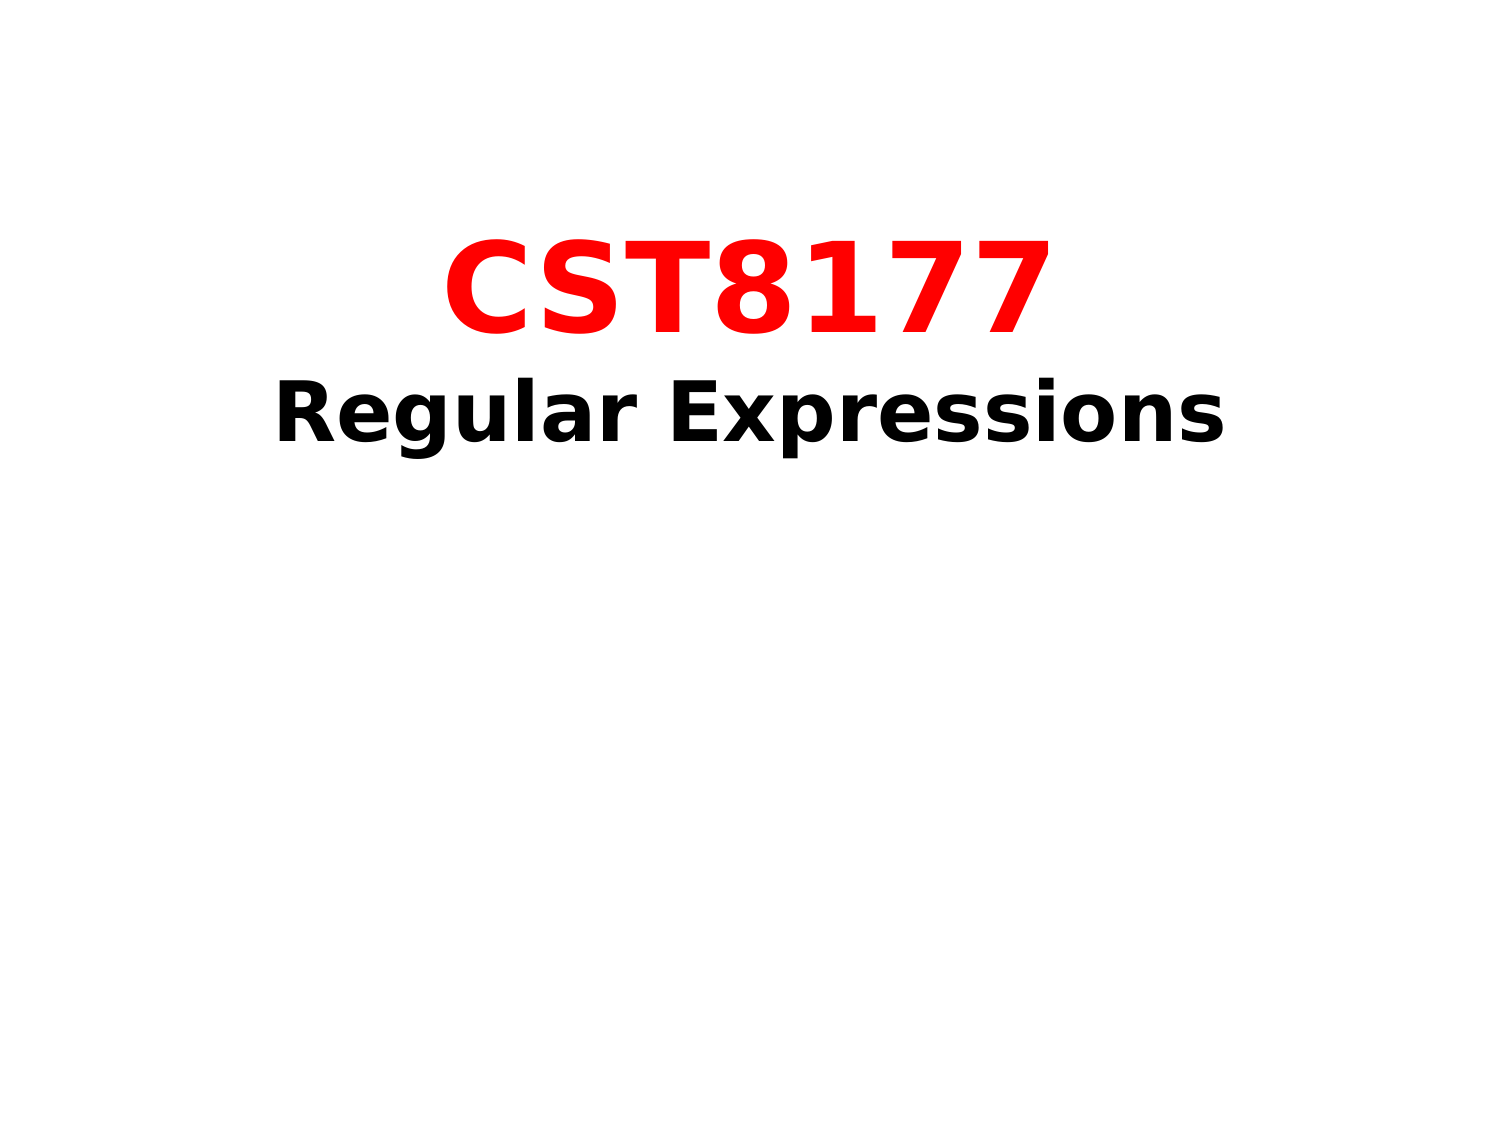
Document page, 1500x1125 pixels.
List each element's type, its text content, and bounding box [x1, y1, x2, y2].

text_box CST8177 Regular Expressions [225, 199, 1276, 488]
